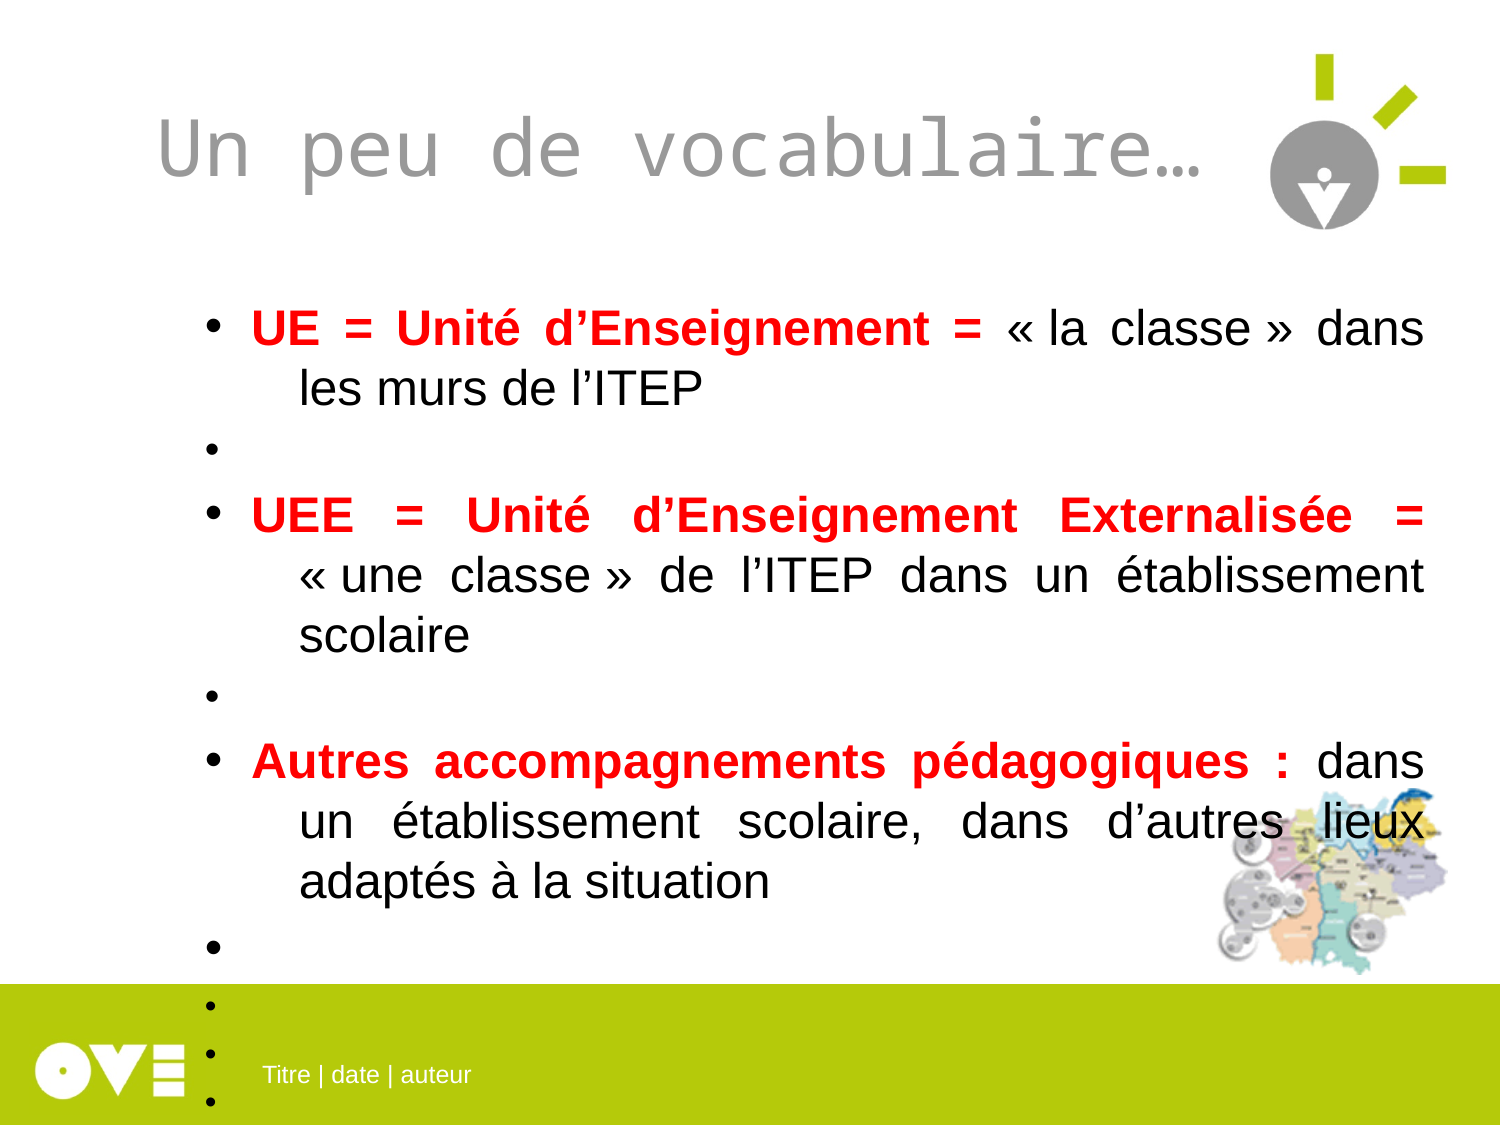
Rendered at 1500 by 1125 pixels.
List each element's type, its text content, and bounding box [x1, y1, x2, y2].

list UE = Unité d’Enseignement = « la classe » dans les murs de l’ITEP UEE = Unité d’Enseignement Externalisée = « une classe » de l’ITEP dans un établissement scolaire Autres accompagnements pédagogiques : dans un établissement scolaire, dans d’autres lieux adaptés à la situation [75, 247, 1425, 954]
title Un peu de vocabulaire… [88, 41, 1270, 247]
